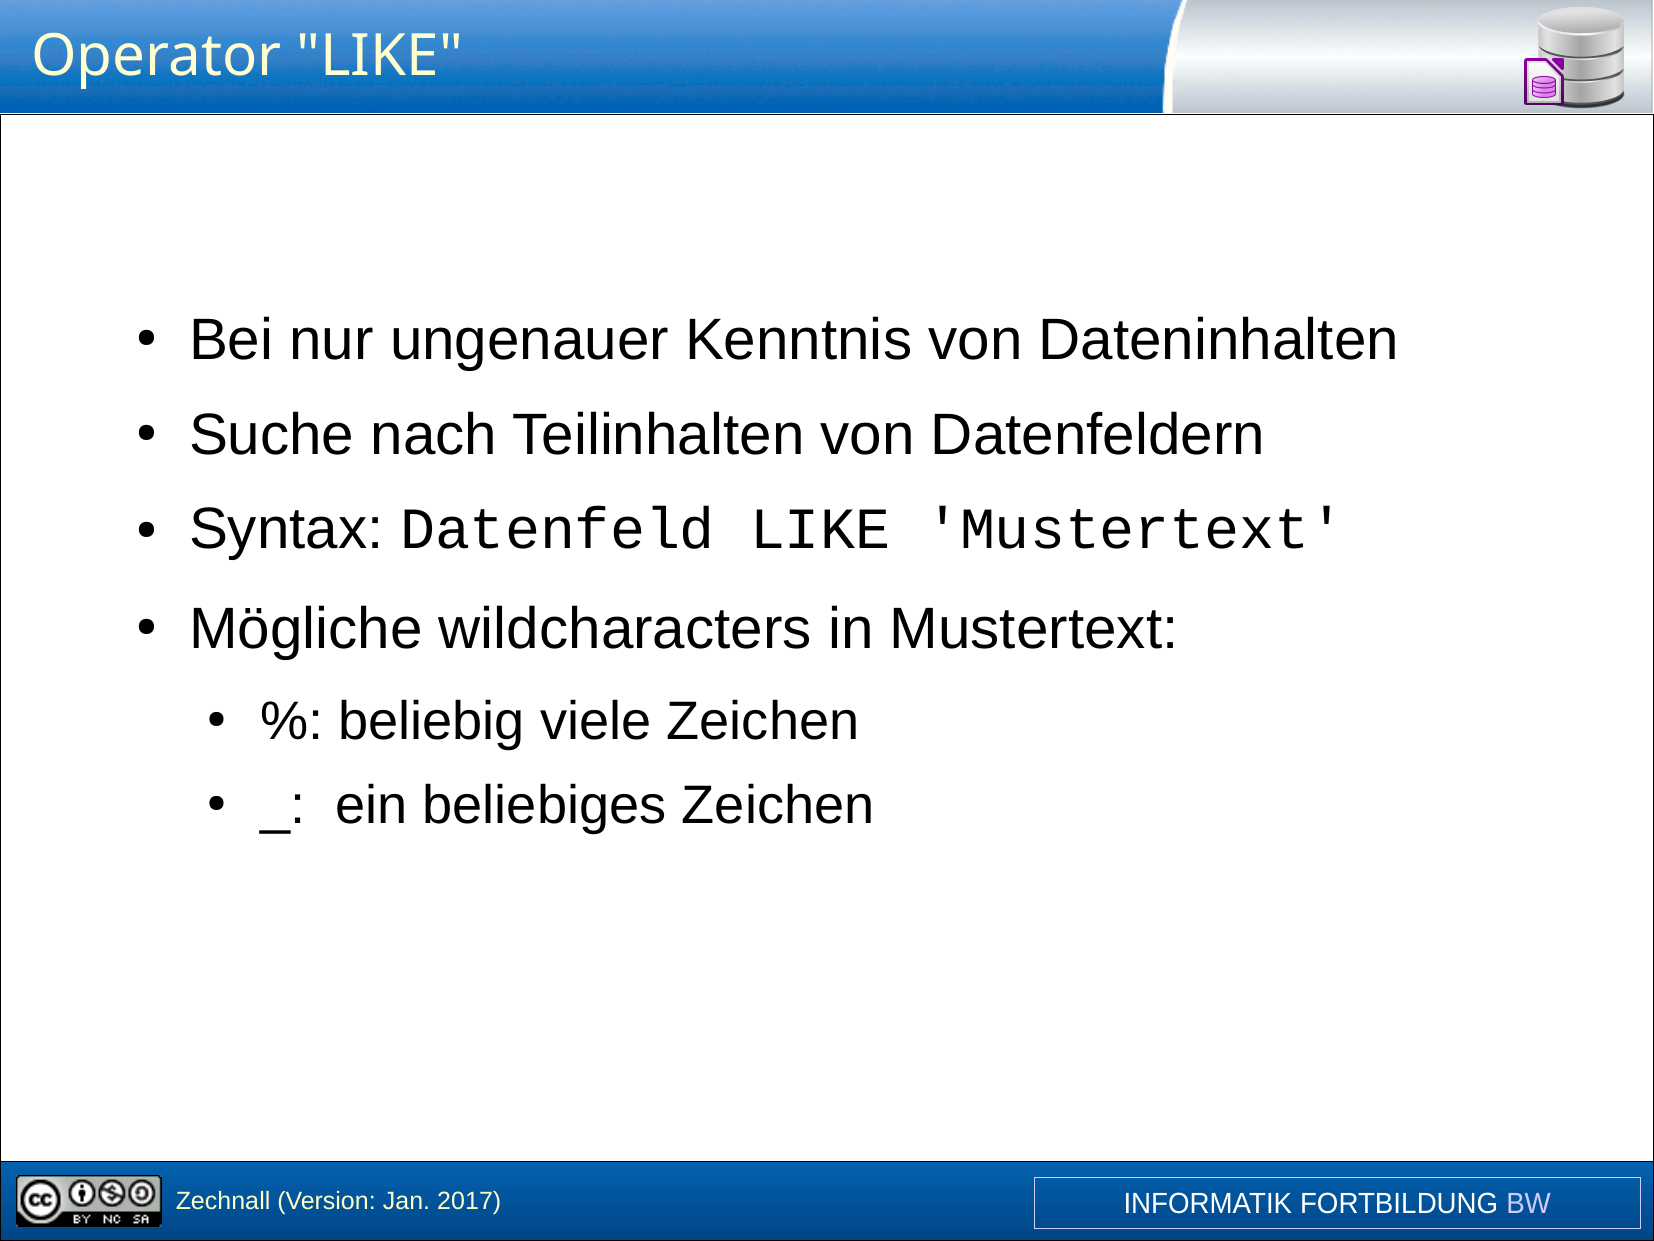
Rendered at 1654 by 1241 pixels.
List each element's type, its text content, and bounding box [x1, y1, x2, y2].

list Bei nur ungenauer Kenntnis von Dateninhalten Suche nach Teilinhalten von Datenfeldern Syntax: Datenfeld LIKE 'Mustertext' Mögliche wildcharacters in Mustertext: %: beliebig viele Zeichen _: ein beliebiges Zeichen [118, 307, 1563, 1162]
picture [0, 0, 1654, 113]
title Operator "LIKE" [31, 14, 1151, 92]
picture [16, 1175, 162, 1227]
